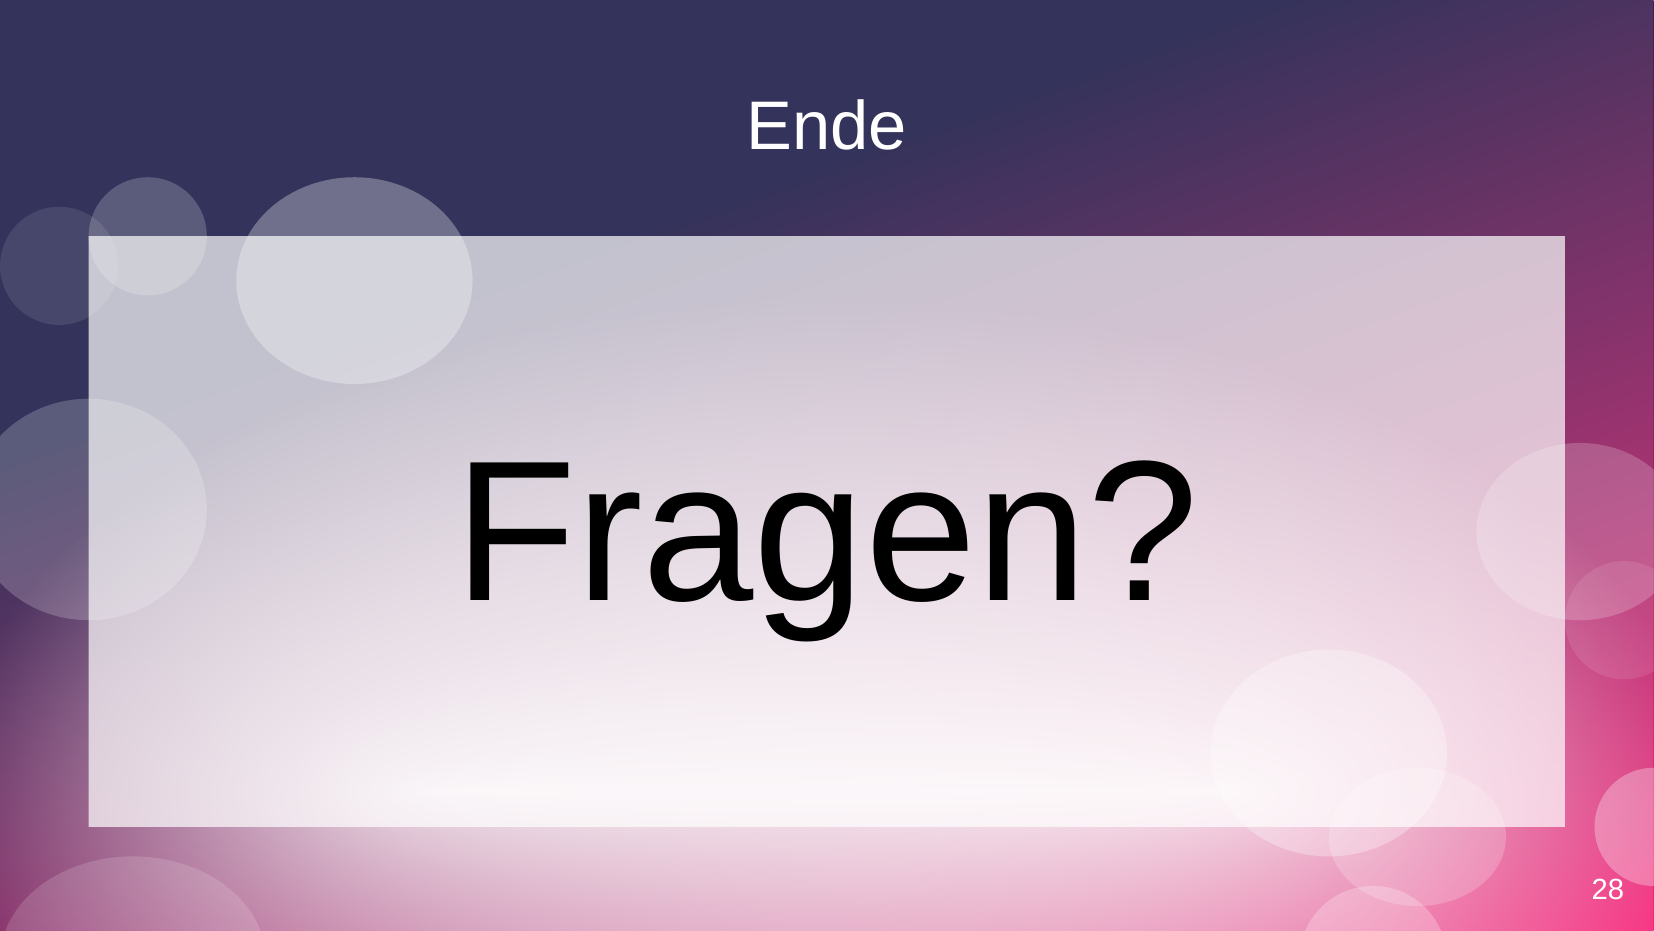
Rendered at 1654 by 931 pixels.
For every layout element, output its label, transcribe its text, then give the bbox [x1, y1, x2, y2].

subtitle Fragen? [88, 236, 1565, 827]
title Ende [88, 44, 1565, 207]
